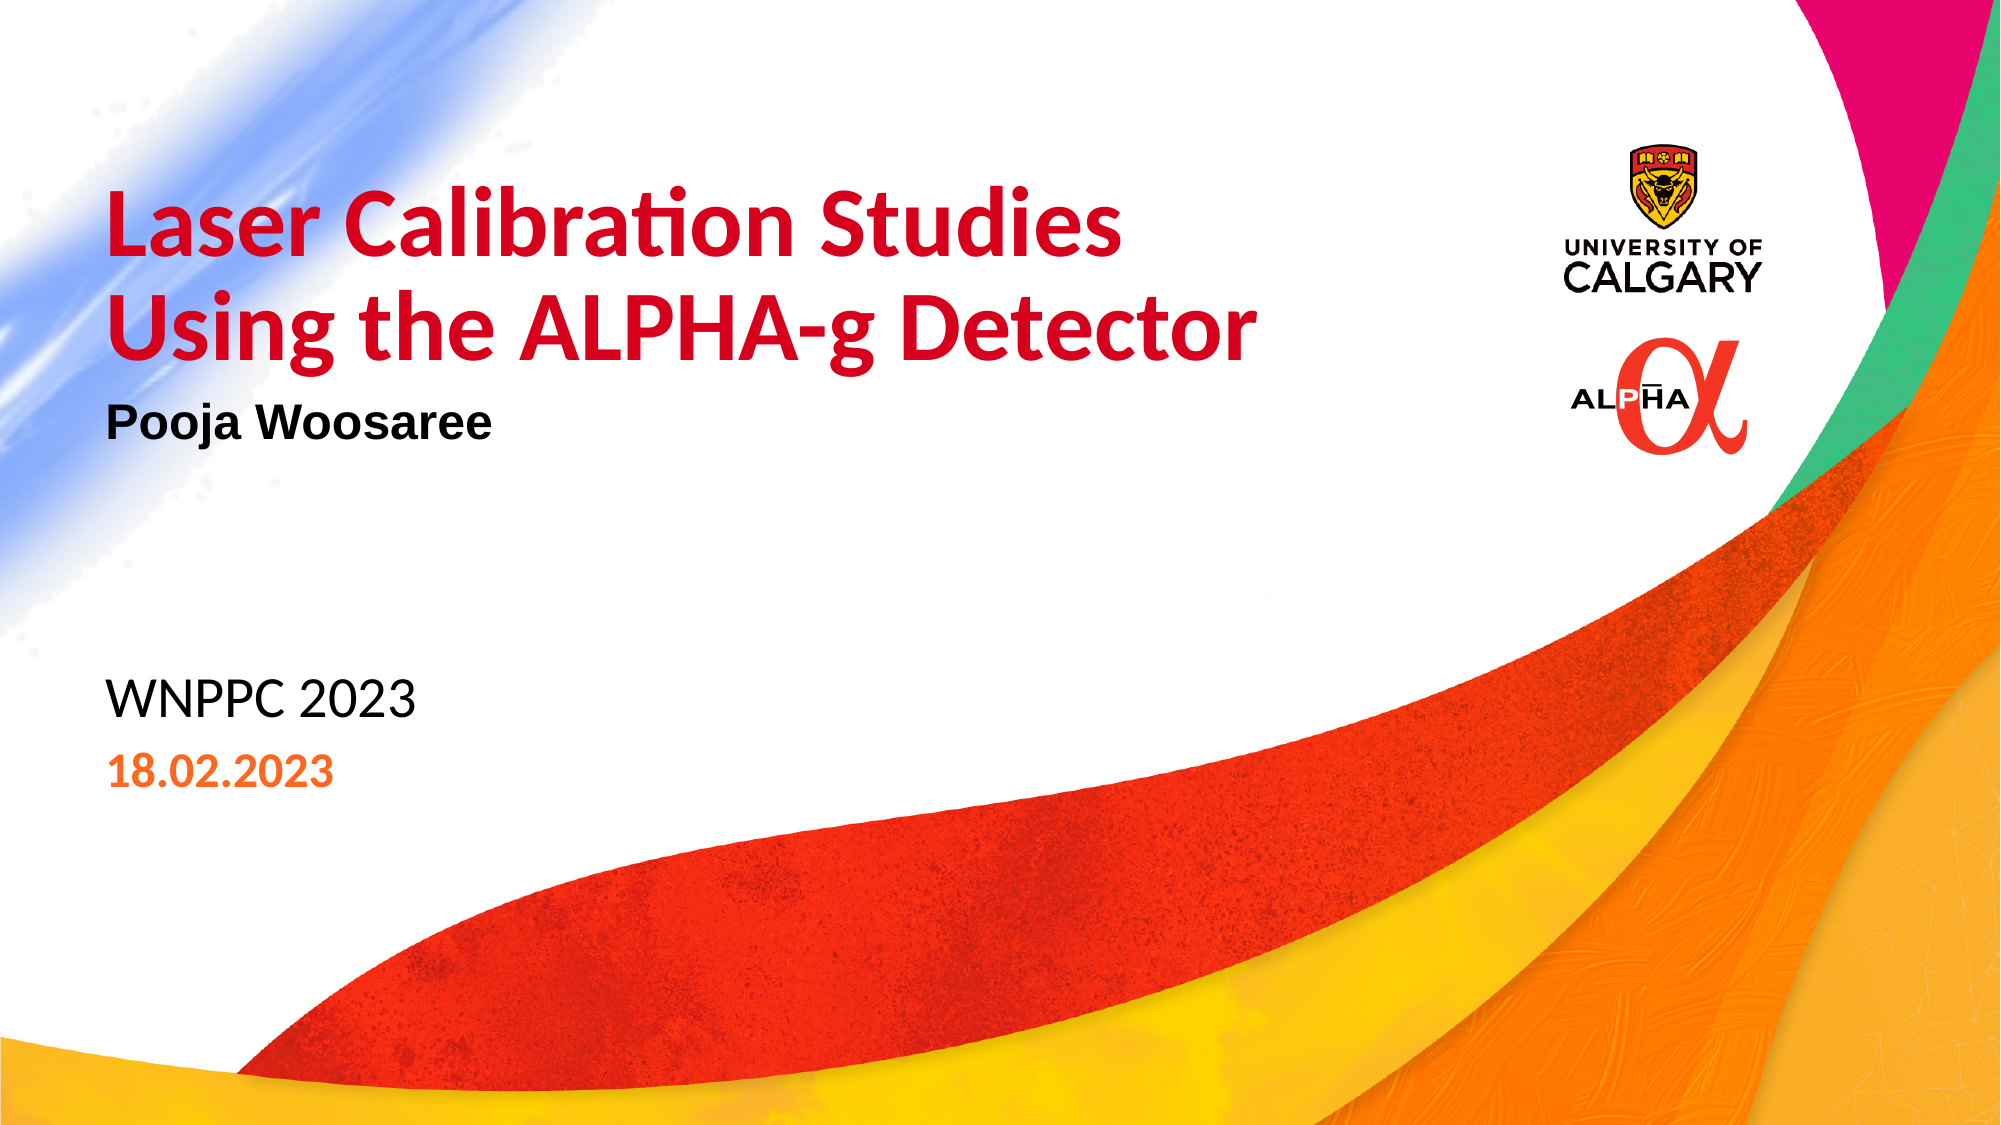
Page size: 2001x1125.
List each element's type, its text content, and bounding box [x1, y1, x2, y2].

subtitle Pooja Woosaree [90, 388, 1377, 543]
list 18.02.2023 [90, 736, 663, 823]
picture [0, 0, 2001, 1125]
title Laser Calibration Studies Using the ALPHA-g Detector [90, 79, 1377, 388]
list WNPPC 2023 [90, 542, 1136, 737]
